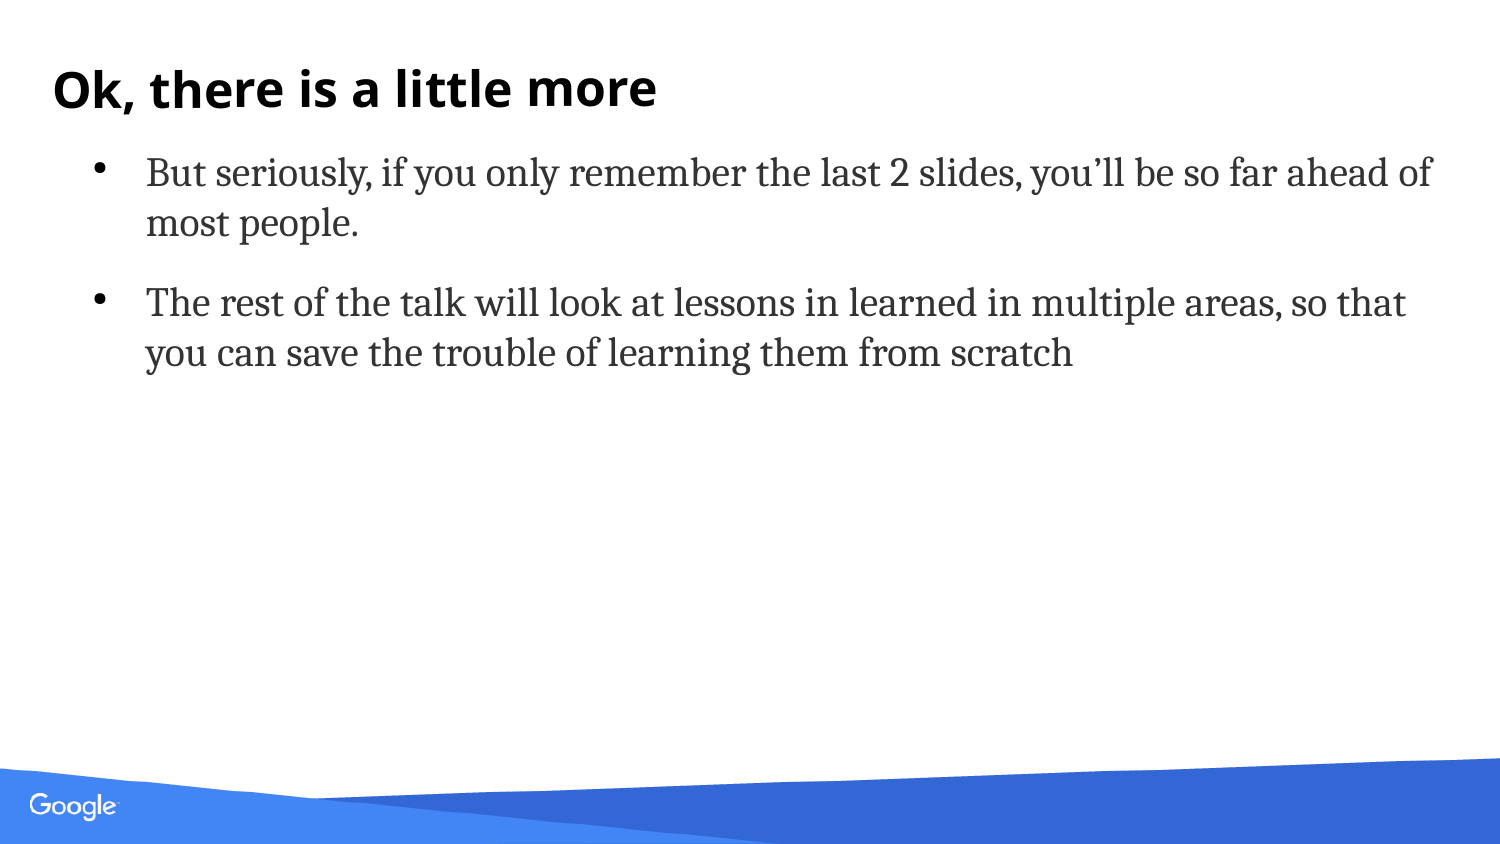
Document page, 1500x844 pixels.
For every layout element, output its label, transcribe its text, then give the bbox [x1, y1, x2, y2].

text_box Ok, there is a little more [37, 38, 1500, 165]
picture [0, 0, 1500, 844]
list But seriously, if you only remember the last 2 slides, you’ll be so far ahead of most people. The rest of the talk will look at lessons in learned in multiple areas, so that you can save the trouble of learning them from scratch [60, 160, 1458, 691]
